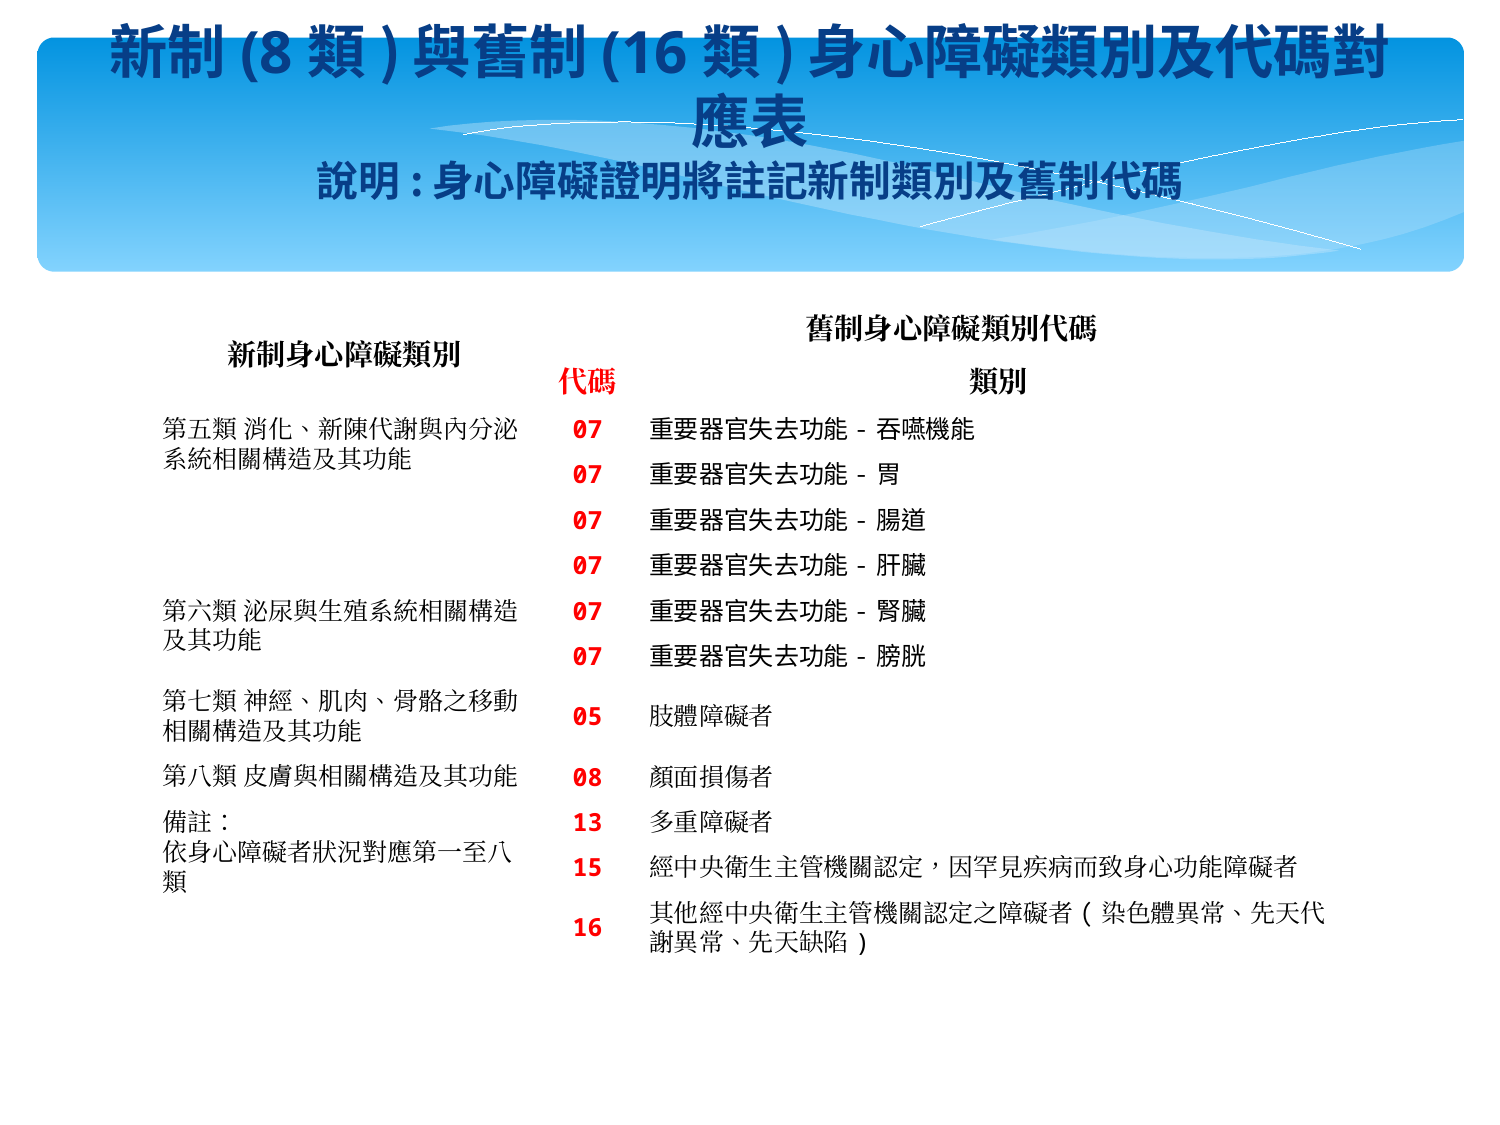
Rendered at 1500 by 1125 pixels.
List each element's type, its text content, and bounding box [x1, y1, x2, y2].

table_cell 備註： 依身心障礙者狀況對應第一至八類 [148, 799, 541, 965]
table_cell 其他經中央衛生主管機關認定之障礙者(染色體異常、先天代謝異常、先天缺陷) [634, 889, 1363, 965]
table_cell 多重障礙者 [634, 799, 1363, 844]
table_cell 07 [541, 587, 634, 633]
table_cell 第八類 皮膚與相關構造及其功能 [148, 753, 541, 799]
table_cell 16 [541, 889, 634, 965]
table_cell 07 [541, 451, 634, 497]
table_cell 07 [541, 633, 634, 678]
title 新制(8類)與舊制(16類)身心障礙類別及代碼對應表 說明:身心障礙證明將註記新制類別及舊制代碼 [75, 0, 1426, 221]
table_cell 經中央衛生主管機關認定，因罕見疾病而致身心功能障礙者 [634, 844, 1363, 889]
table_cell 13 [541, 799, 634, 844]
table_cell 代碼 [541, 355, 634, 406]
table_cell 15 [541, 844, 634, 889]
table_cell 顏面損傷者 [634, 753, 1363, 799]
table_cell 重要器官失去功能-肝臟 [634, 542, 1363, 587]
table_cell 07 [541, 497, 634, 542]
table_cell 07 [541, 406, 634, 451]
table_cell 重要器官失去功能-胃 [634, 451, 1363, 497]
table_cell 重要器官失去功能-腎臟 [634, 587, 1363, 633]
table_cell 07 [541, 542, 634, 587]
table_header 舊制身心障礙類別代碼 [541, 303, 1363, 355]
table_cell 第五類 消化、新陳代謝與內分泌系統相關構造及其功能 [148, 406, 541, 587]
table_cell 第六類 泌尿與生殖系統相關構造及其功能 [148, 587, 541, 678]
table_cell 重要器官失去功能-膀胱 [634, 633, 1363, 678]
table_cell 重要器官失去功能-腸道 [634, 497, 1363, 542]
table_header 新制身心障礙類別 [148, 303, 541, 406]
table_cell 肢體障礙者 [634, 678, 1363, 753]
table_cell 重要器官失去功能-吞嚥機能 [634, 406, 1363, 451]
table_cell 08 [541, 753, 634, 799]
table_cell 第七類 神經、肌肉、骨骼之移動相關構造及其功能 [148, 678, 541, 753]
table_cell 類別 [634, 355, 1363, 406]
table_cell 05 [541, 678, 634, 753]
